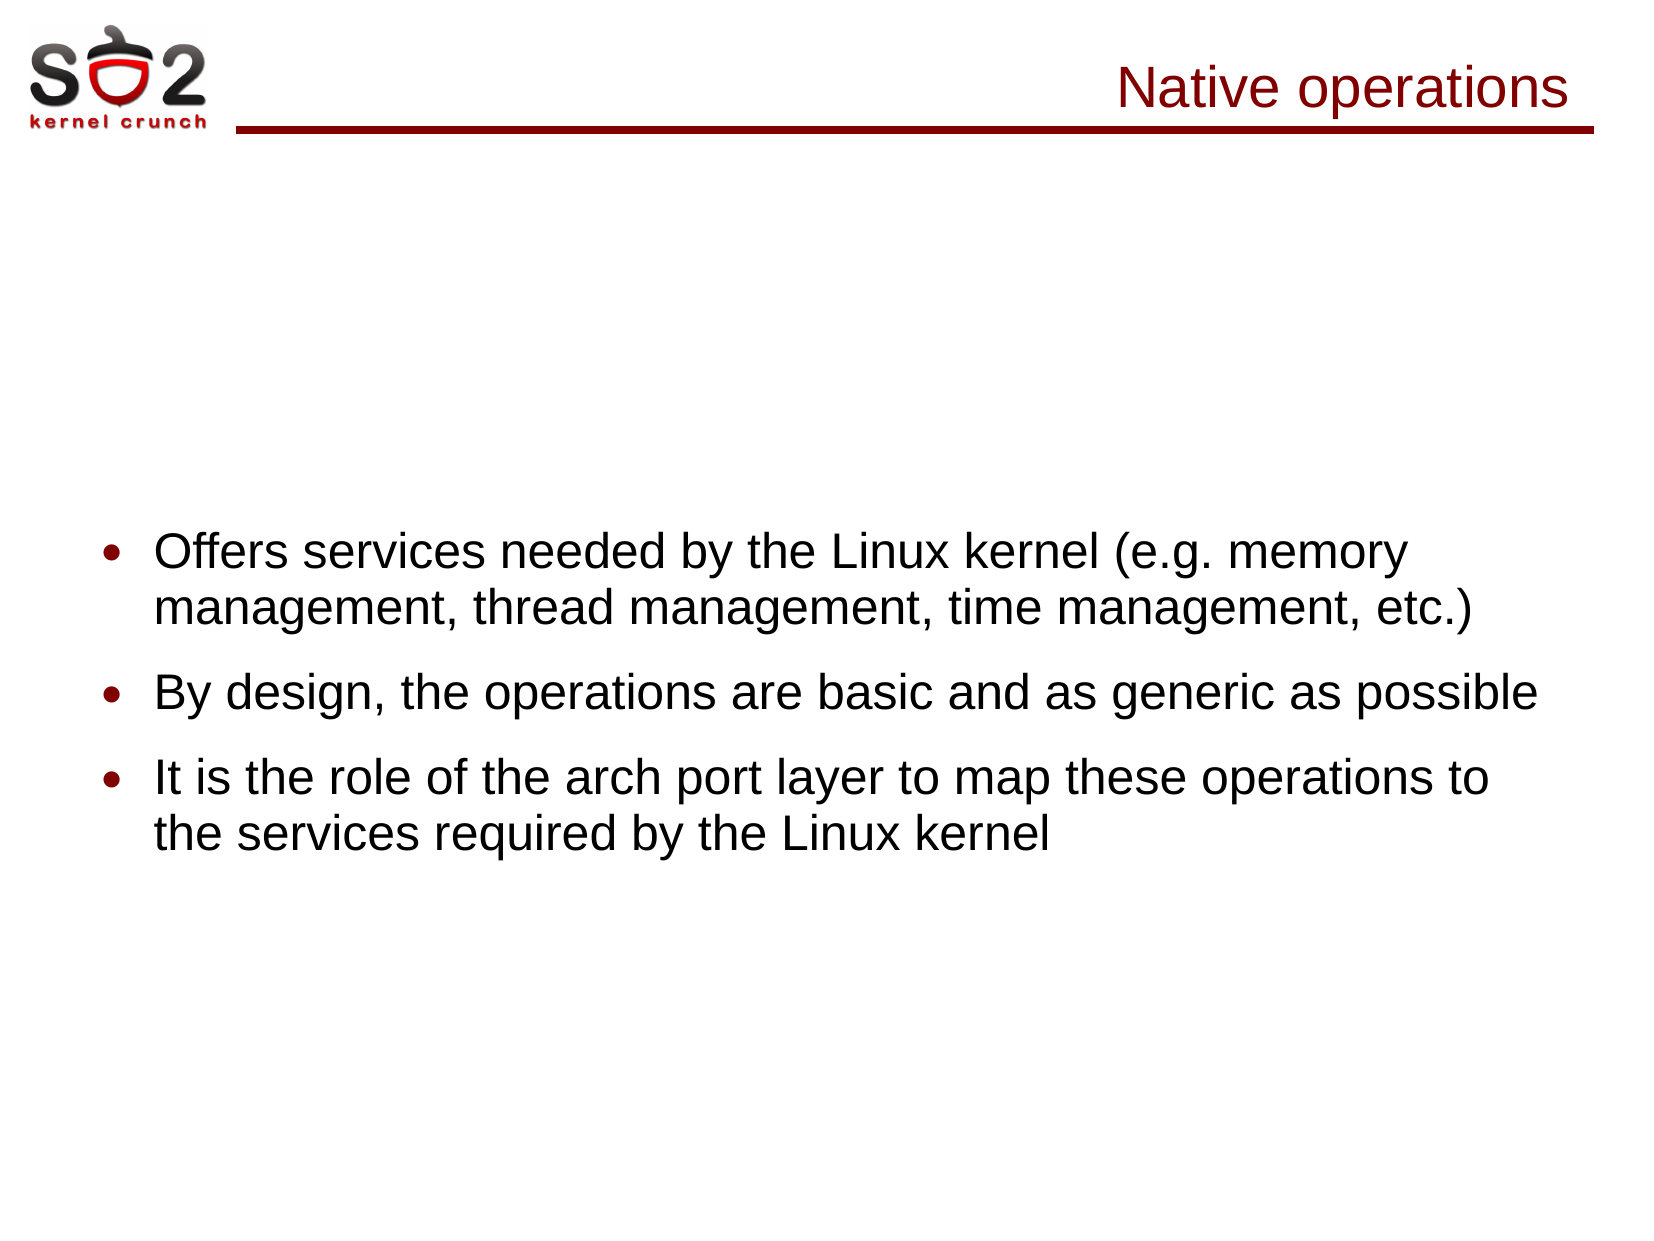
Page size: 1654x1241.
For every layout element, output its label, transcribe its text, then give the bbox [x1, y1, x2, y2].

picture [29, 23, 207, 130]
title Native operations [82, 54, 1571, 121]
list Offers services needed by the Linux kernel (e.g. memory management, thread management, time management, etc.) By design, the operations are basic and as generic as possible It is the role of the arch port layer to map these operations to the services required by the Linux kernel [82, 290, 1571, 1094]
